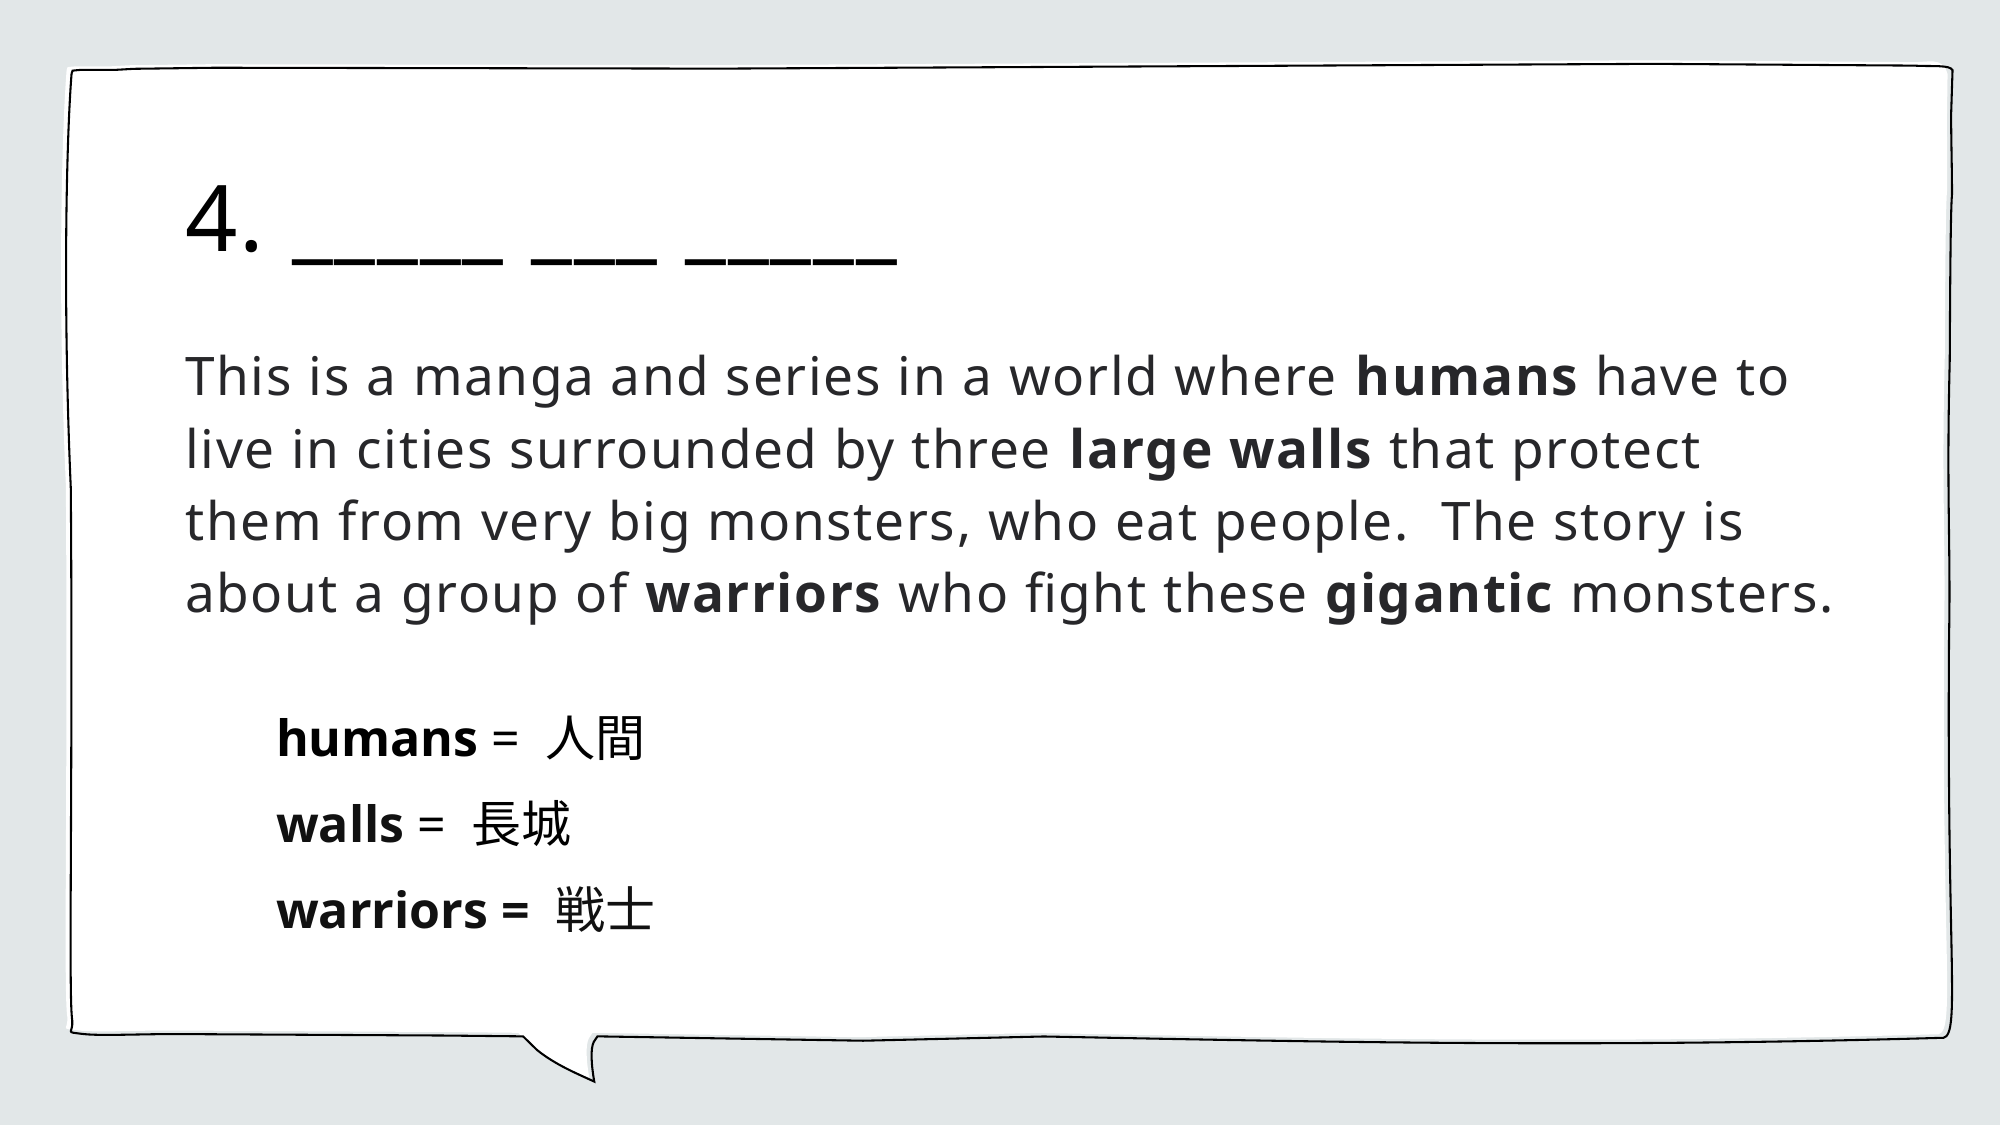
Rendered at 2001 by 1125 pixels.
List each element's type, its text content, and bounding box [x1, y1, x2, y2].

title 4. _____ ___ _____ [167, 91, 1863, 315]
text_box humans = 人間 [261, 698, 655, 775]
text_box walls = 長城 [261, 784, 581, 861]
list This is a manga and series in a world where humans have to live in cities surrounded by three large walls that protect them from very big monsters, who eat people. The story is about a group of warriors who fight these gigantic monsters. [167, 315, 1863, 682]
text_box warriors = 戦士 [261, 870, 1262, 947]
